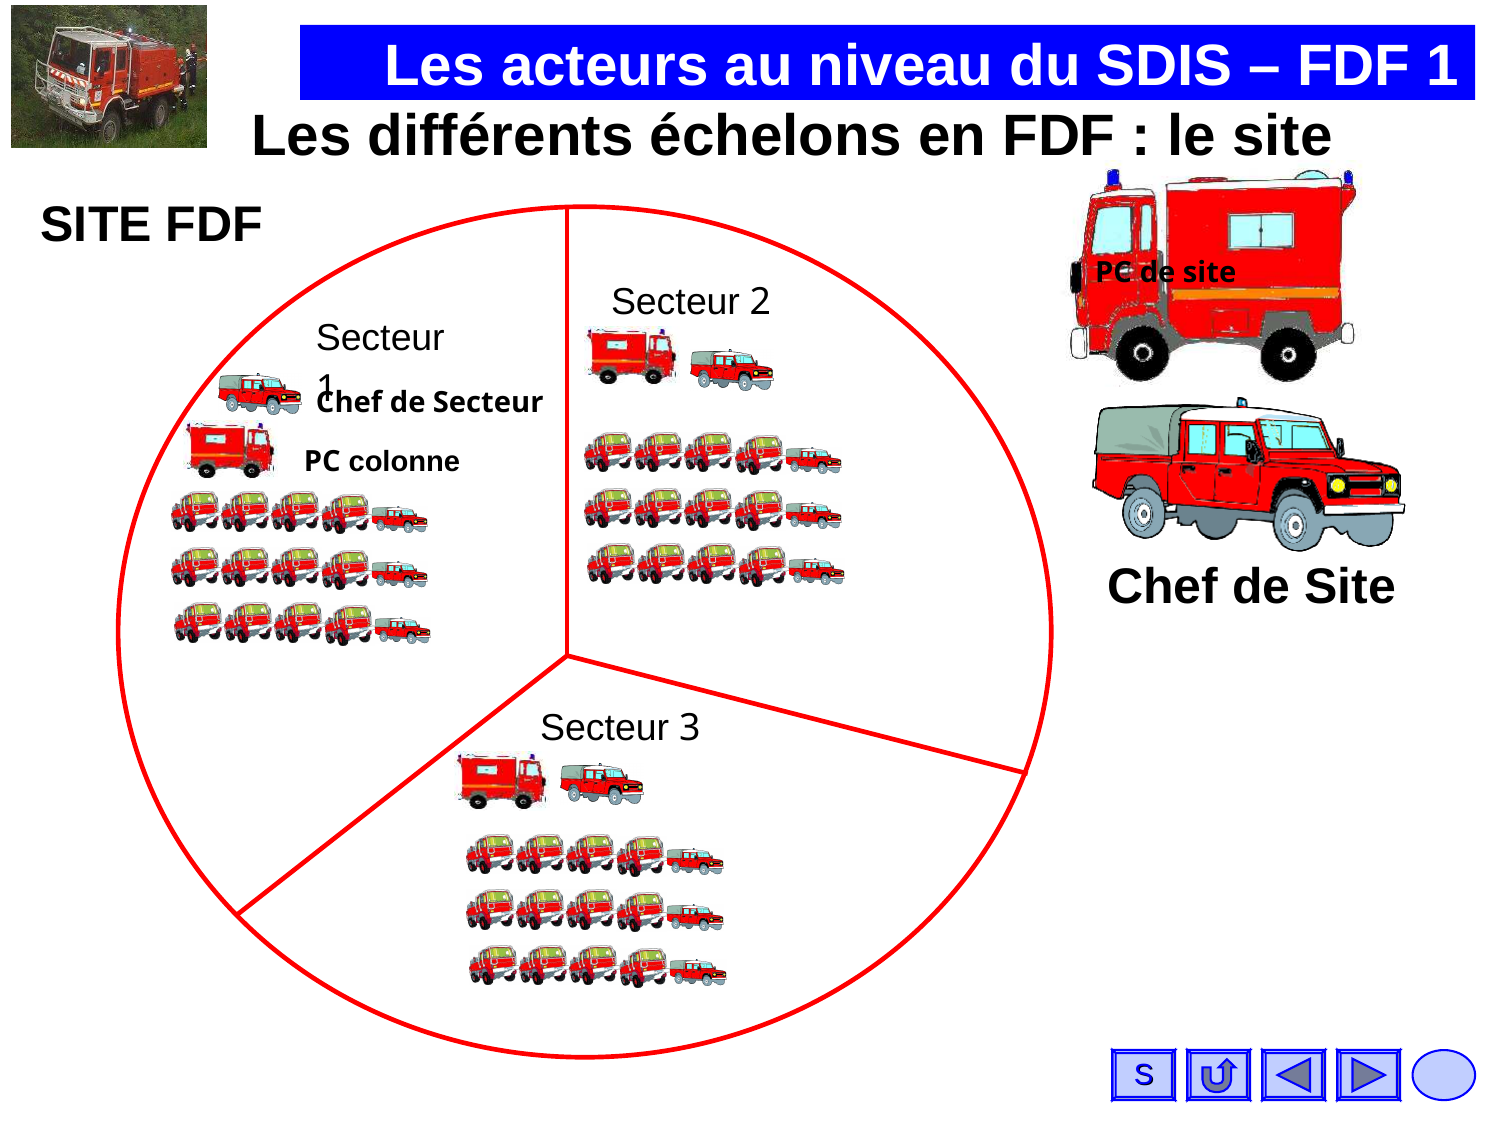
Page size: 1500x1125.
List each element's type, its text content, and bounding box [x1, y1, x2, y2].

text_box Chef de Secteur [301, 373, 567, 429]
picture [171, 547, 428, 590]
text_box Les acteurs au niveau du SDIS – FDF 1 [300, 24, 1476, 100]
text_box Secteur 2 [596, 267, 790, 334]
picture [466, 834, 724, 877]
picture [584, 326, 680, 386]
picture [560, 763, 644, 805]
picture [690, 349, 774, 391]
text_box PC colonne [289, 432, 477, 488]
text_box SITE FDF [25, 188, 278, 260]
picture [218, 373, 301, 415]
picture [584, 488, 842, 531]
picture [587, 543, 845, 587]
picture [469, 945, 727, 988]
picture [171, 491, 428, 535]
picture [11, 5, 207, 148]
text_box Secteur 3 [525, 692, 719, 759]
text_box Secteur 1 [301, 302, 488, 373]
text_box PC de site [1080, 243, 1256, 299]
picture [183, 420, 278, 480]
picture [584, 432, 842, 475]
text_box [1412, 1050, 1476, 1101]
text_box Chef de Site [1092, 550, 1412, 622]
text_box Les différents échelons en FDF : le site [236, 94, 1418, 175]
picture [466, 889, 724, 933]
picture [174, 602, 431, 646]
picture [1092, 397, 1406, 550]
picture [1057, 175, 1365, 387]
picture [454, 751, 550, 811]
